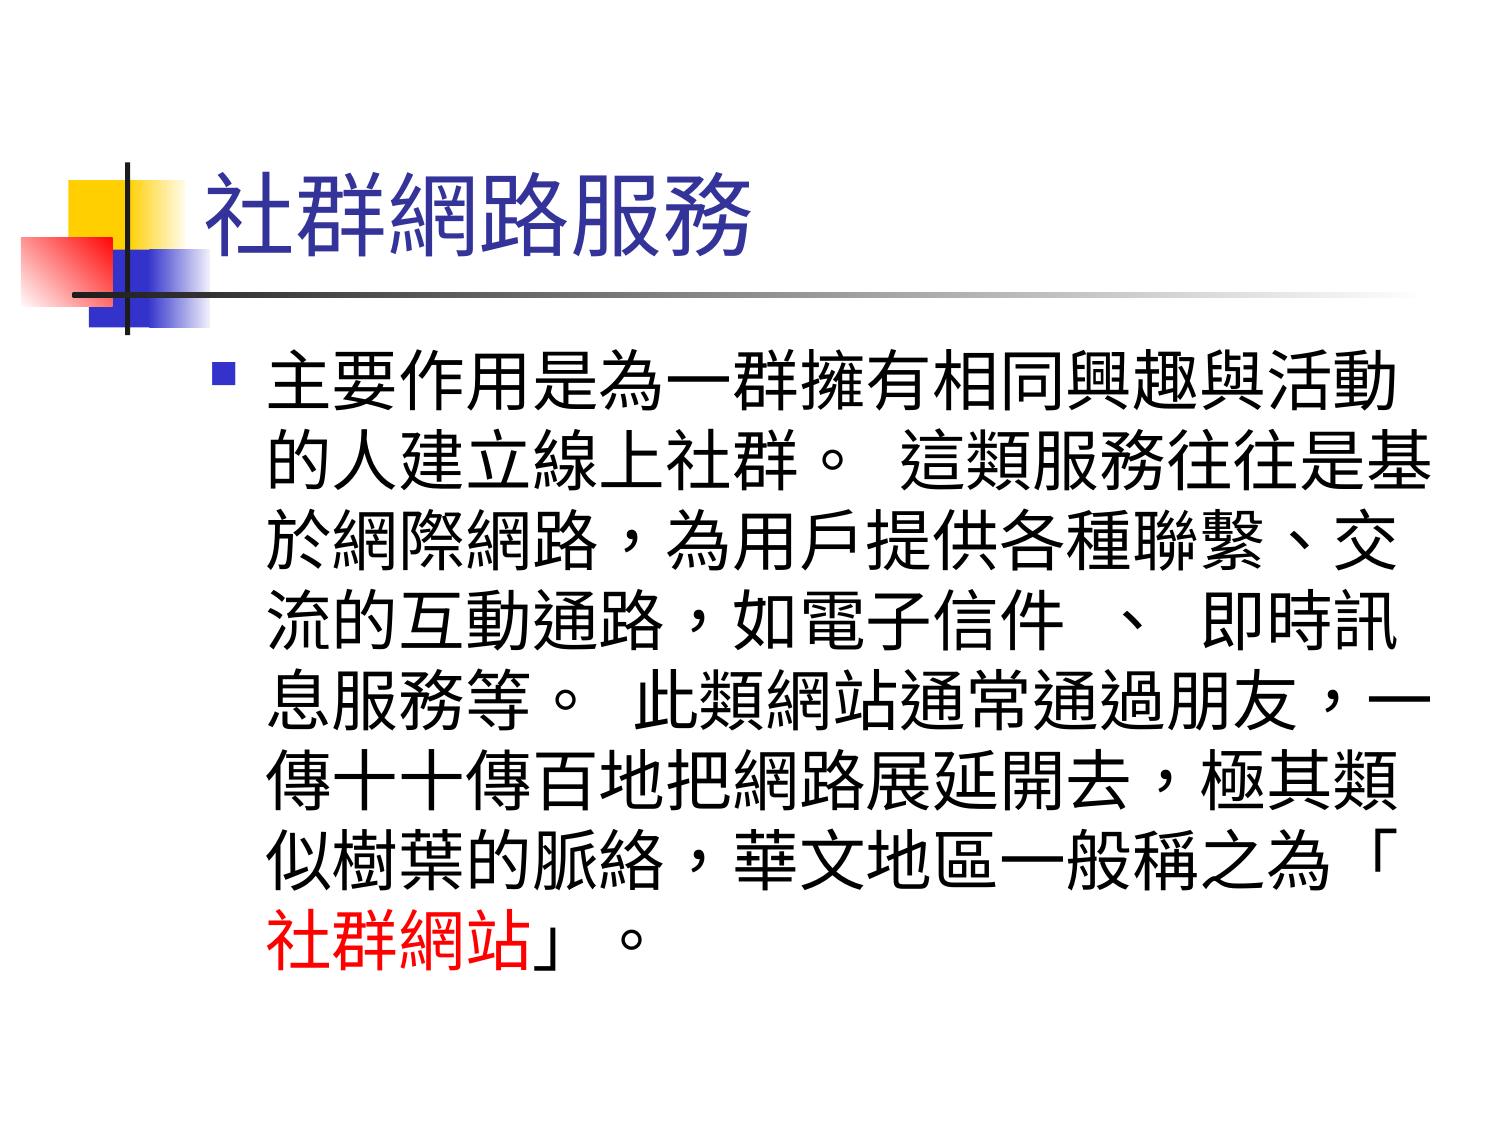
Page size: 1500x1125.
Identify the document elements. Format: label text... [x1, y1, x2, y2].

title 社群網路服務 [188, 35, 1468, 276]
list 主要作用是為一群擁有相同興趣與活動的人建立線上社群。 這類服務往往是基於網際網路，為用戶提供各種聯繫、交流的互動通路，如電子信件 、 即時訊息服務等。 此類網站通常通過朋友，一傳十十傳百地把網路展延開去，極其類似樹葉的脈絡，華文地區一般稱之為「社群網站」。 [193, 331, 1469, 1007]
